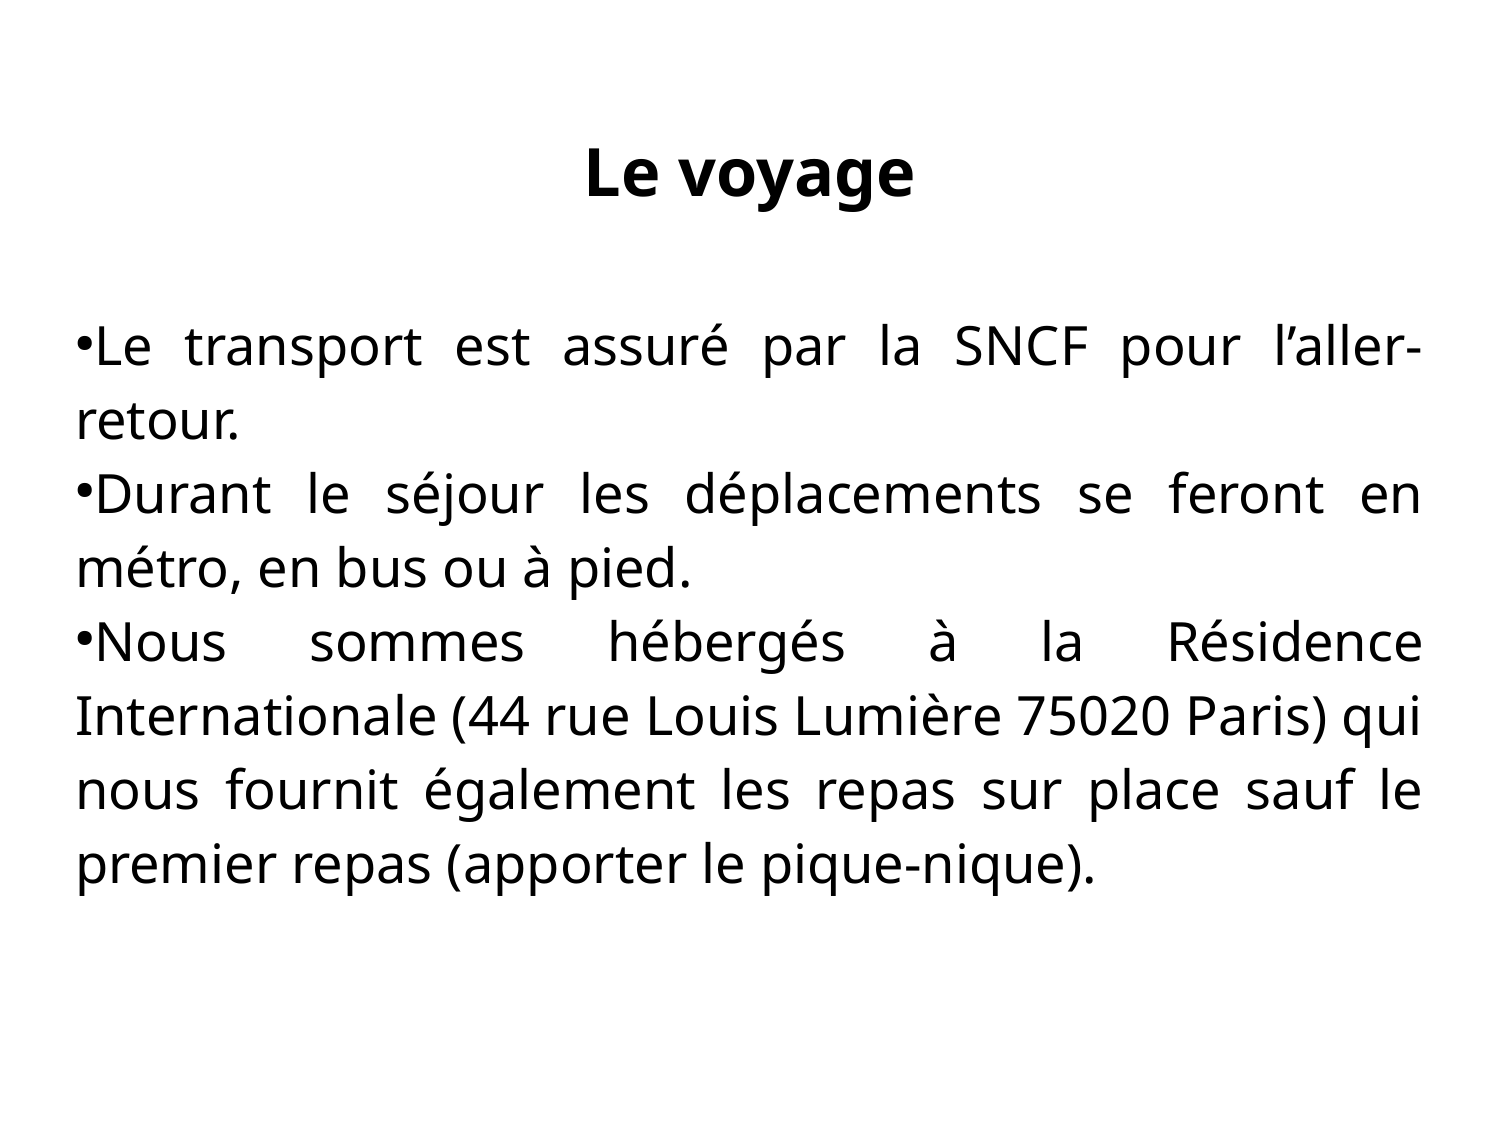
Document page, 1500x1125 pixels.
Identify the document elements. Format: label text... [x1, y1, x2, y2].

subtitle Le voyage Le transport est assuré par la SNCF pour l’aller-retour. Durant le séjour les déplacements se feront en métro, en bus ou à pied. Nous sommes hébergés à la Résidence Internationale (44 rue Louis Lumière 75020 Paris) qui nous fournit également les repas sur place sauf le premier repas (apporter le pique-nique). [75, 24, 1425, 1000]
